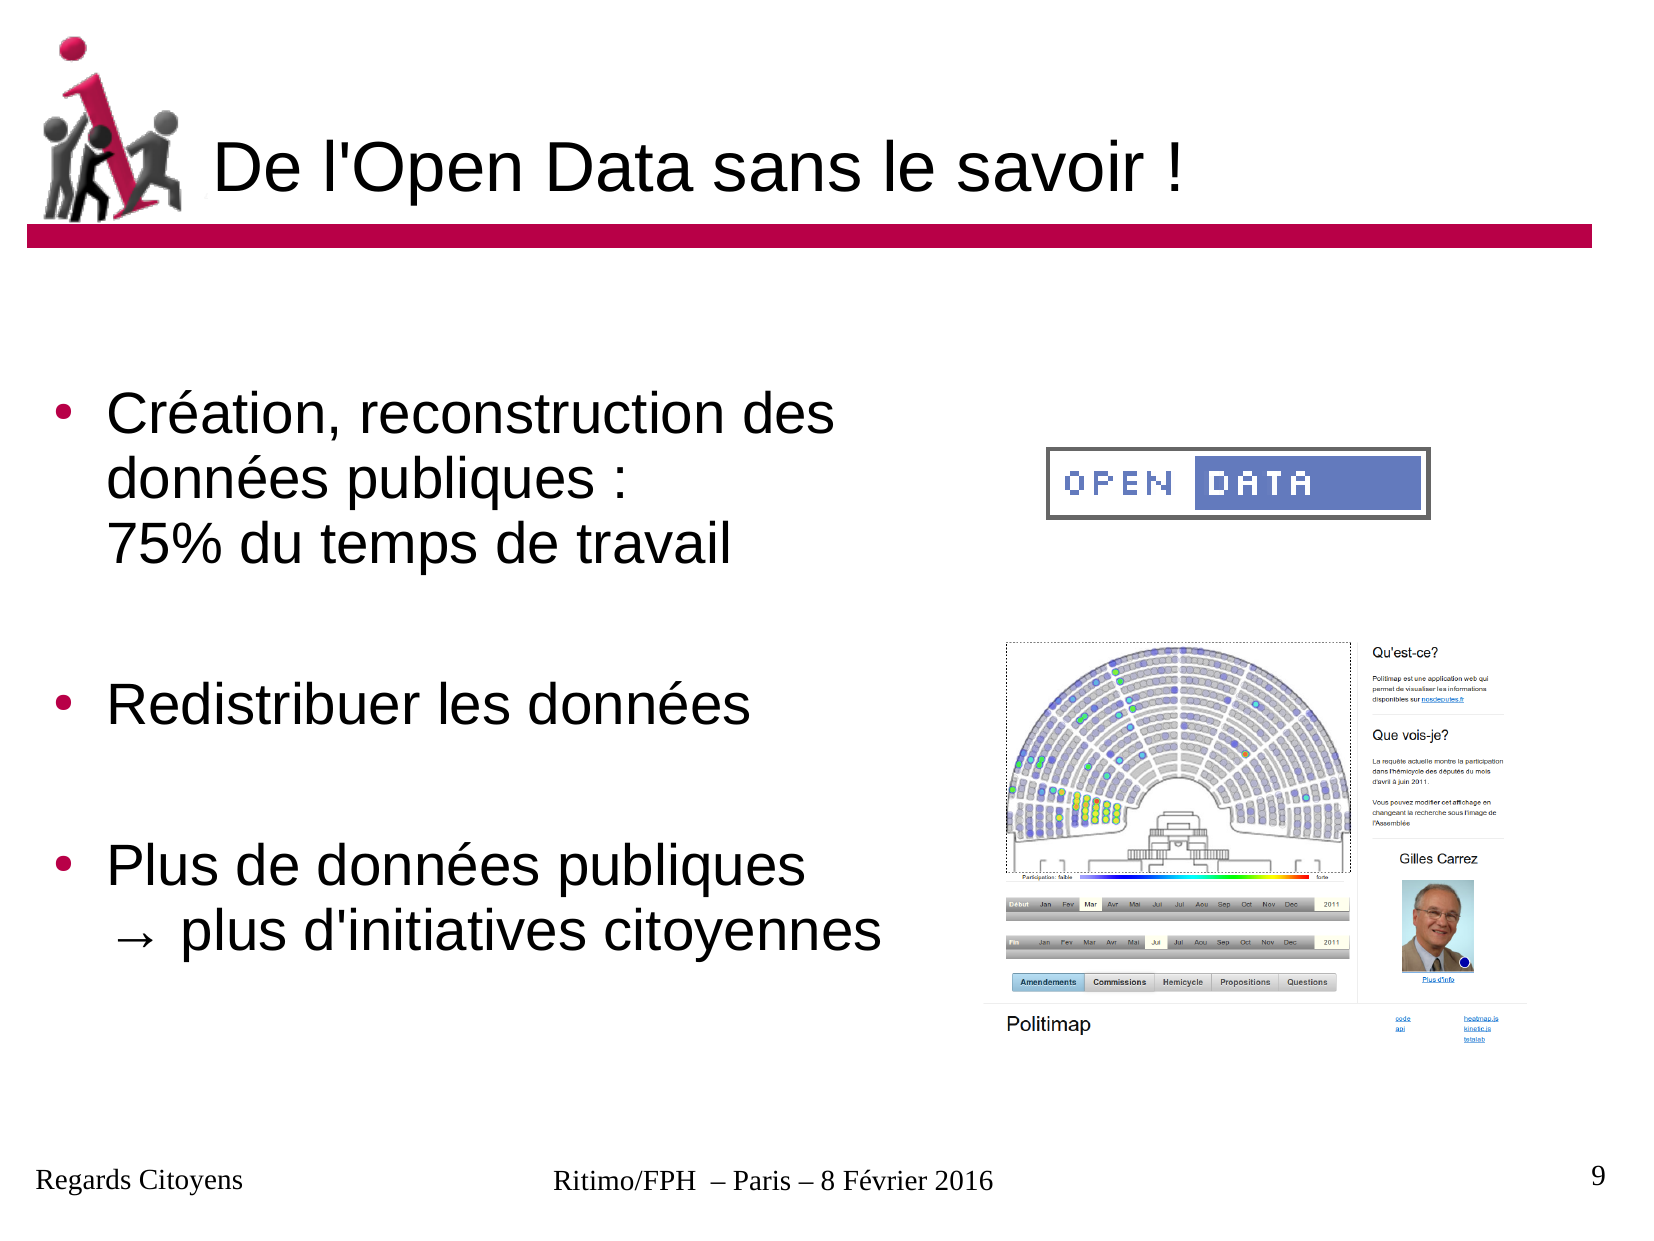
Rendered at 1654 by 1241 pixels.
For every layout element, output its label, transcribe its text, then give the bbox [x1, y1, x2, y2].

picture [27, 31, 208, 224]
list Création, reconstruction des données publiques : 75% du temps de travail Redistribuer les données Plus de données publiques → plus d'initiatives citoyennes [35, 380, 892, 1199]
picture [1046, 447, 1431, 520]
picture [967, 637, 1537, 1052]
title De l'Open Data sans le savoir ! [212, 70, 1647, 264]
